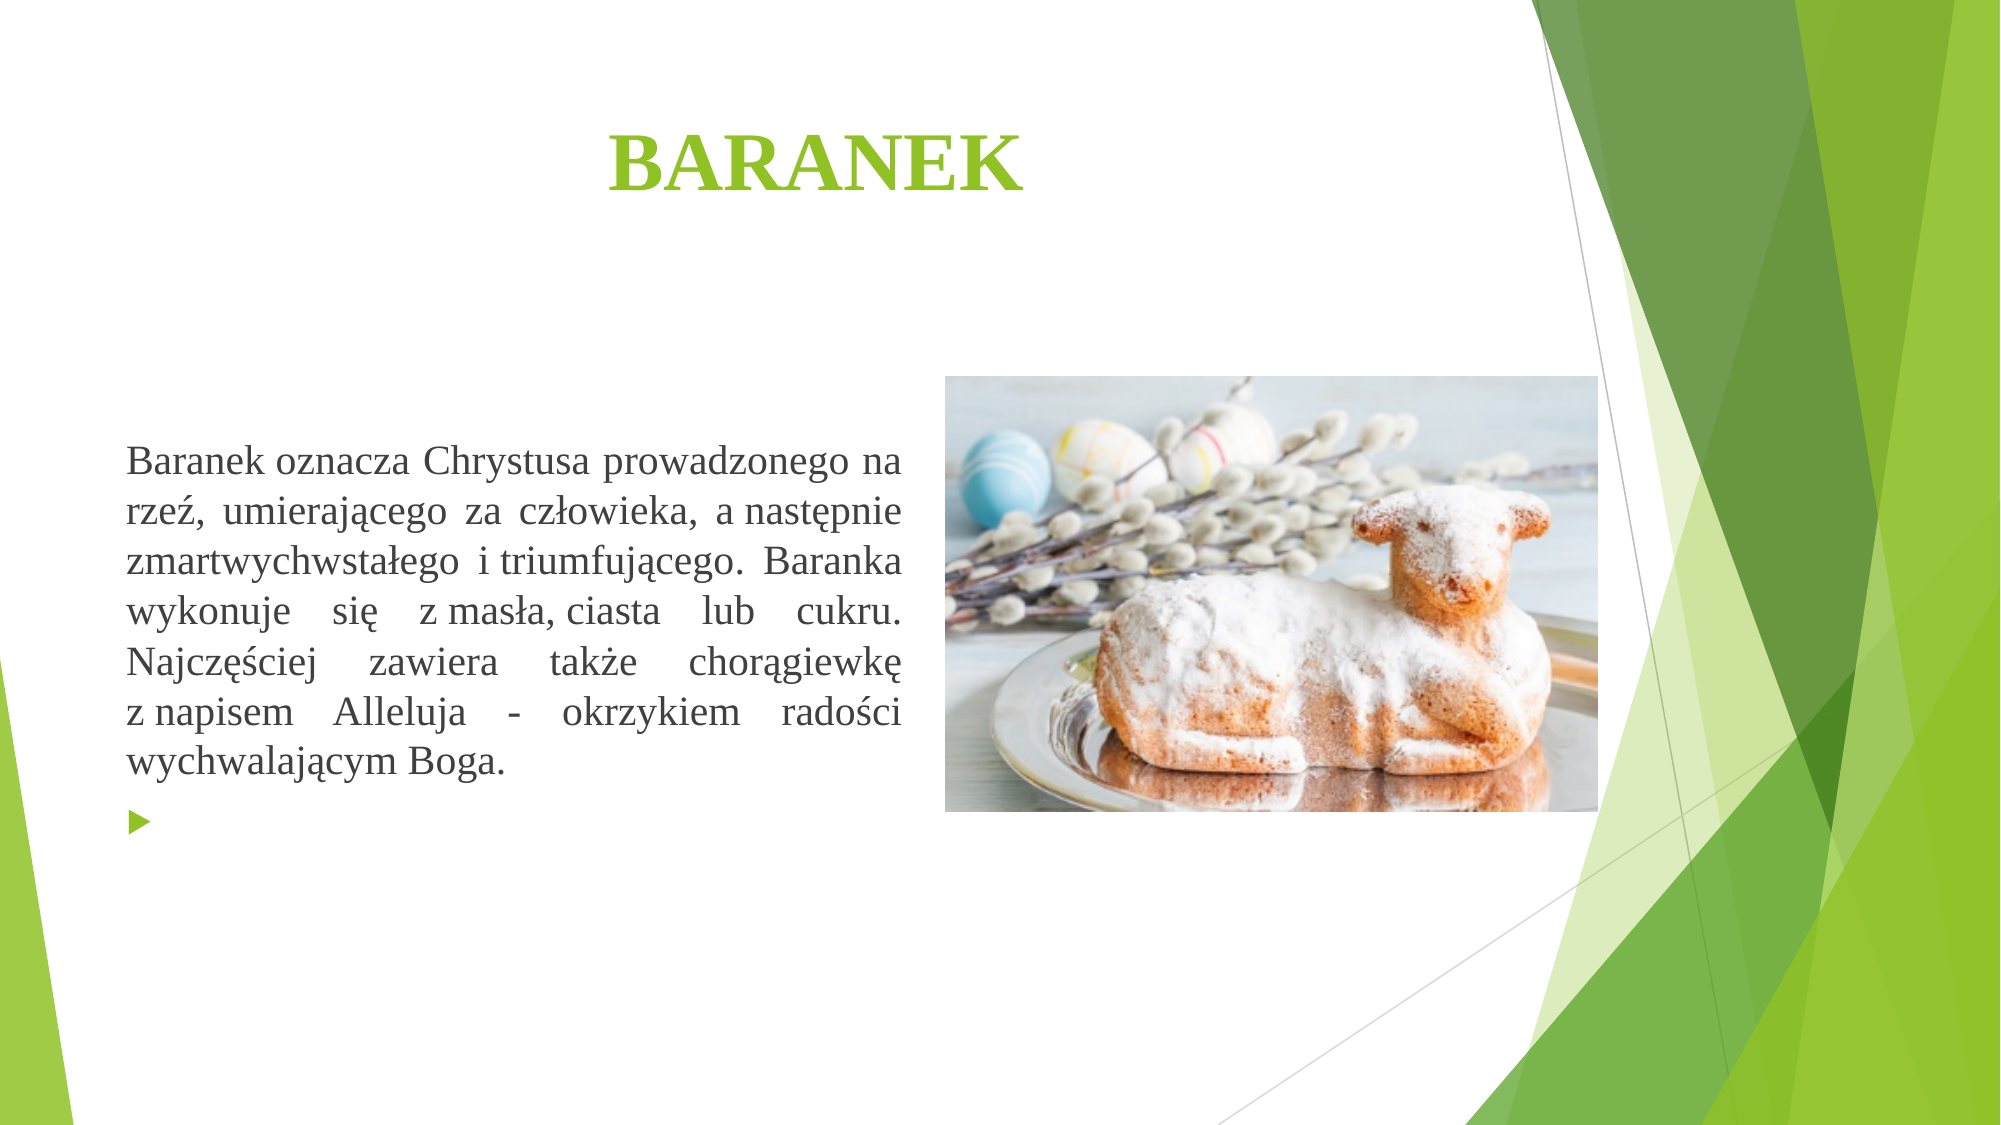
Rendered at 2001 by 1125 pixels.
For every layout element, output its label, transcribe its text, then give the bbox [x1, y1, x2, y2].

list Baranek oznacza Chrystusa prowadzonego na rzeź, umierającego za człowieka, a następnie zmartwychwstałego i triumfującego. Baranka wykonuje się z masła, ciasta lub cukru. Najczęściej zawiera także chorągiewkę z napisem Alleluja - okrzykiem radości wychwalającym Boga. [111, 354, 918, 992]
picture [945, 376, 1598, 812]
title BARANEK [111, 99, 1522, 317]
